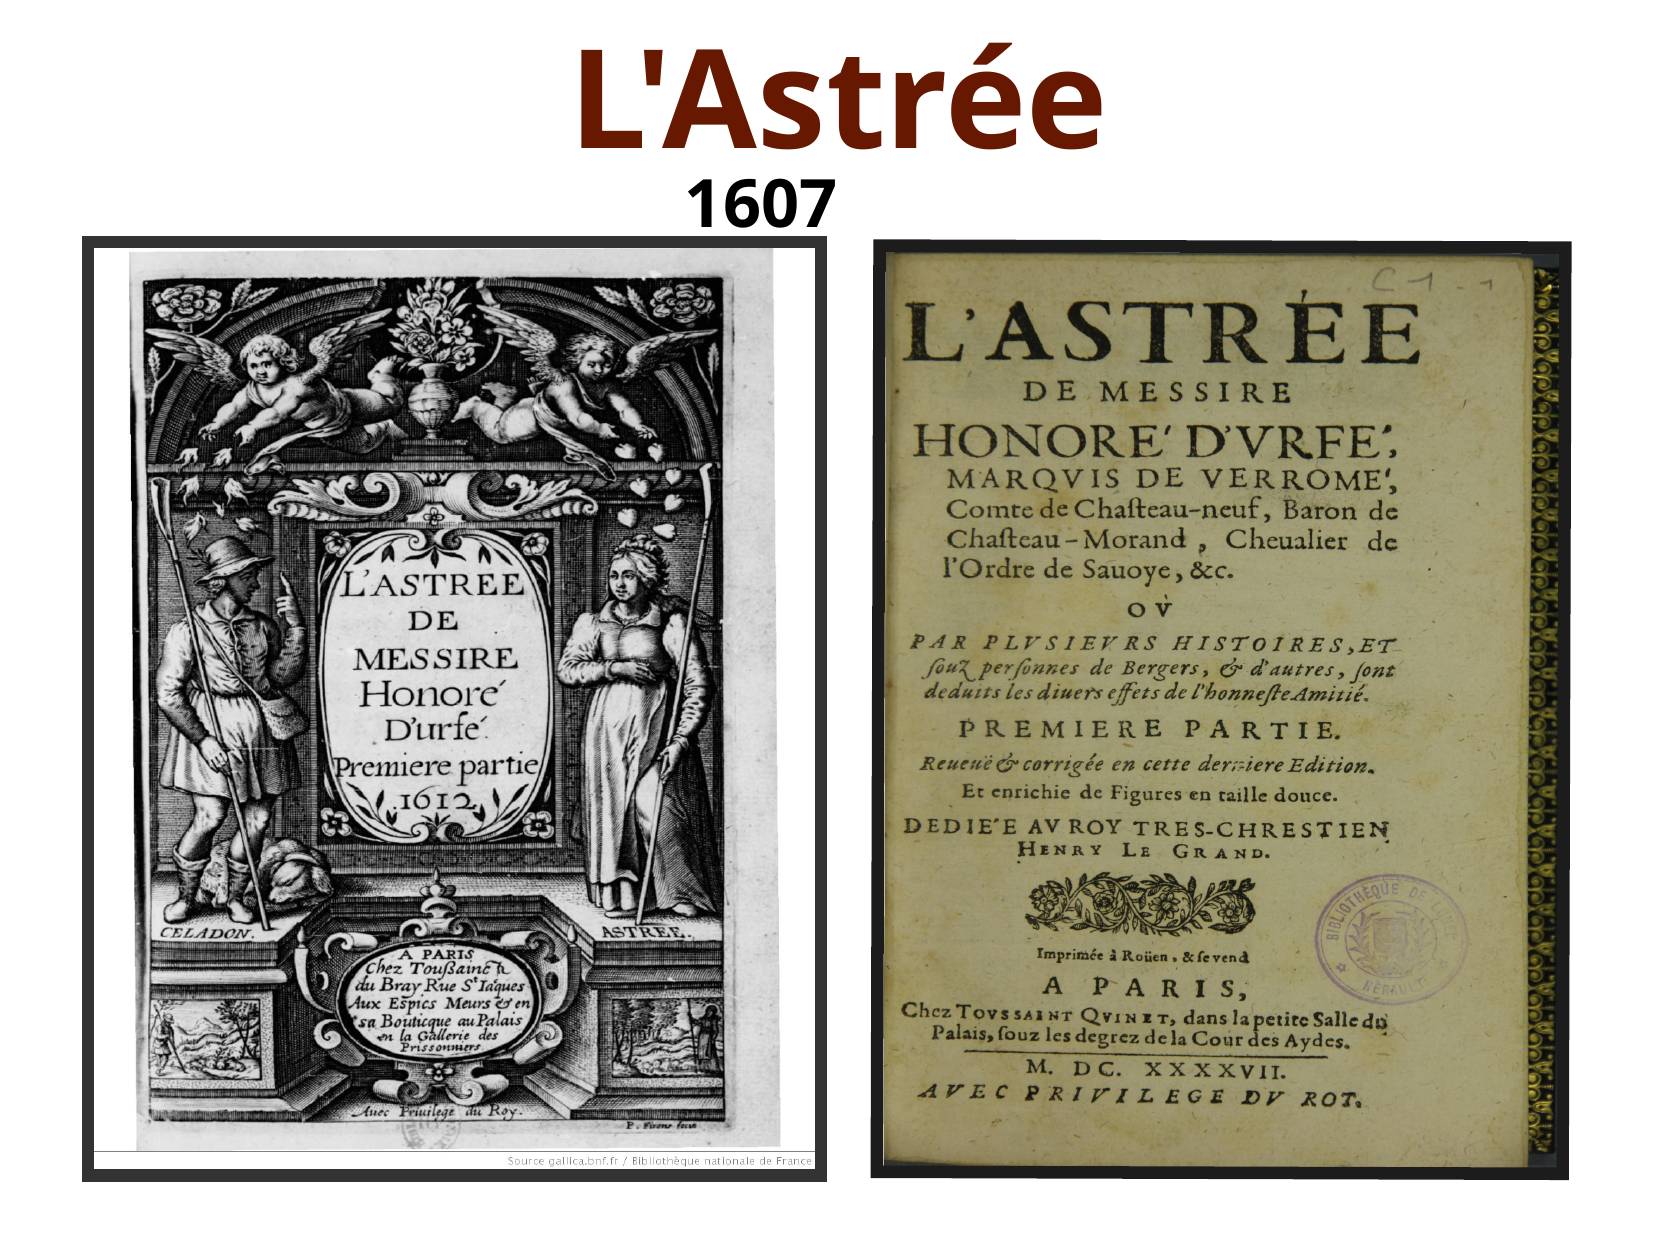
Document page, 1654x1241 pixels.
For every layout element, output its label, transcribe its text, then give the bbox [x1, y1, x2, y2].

picture [883, 251, 1560, 1168]
list 1607 [685, 160, 957, 249]
picture [94, 248, 815, 1170]
title L'Astrée [94, 23, 1583, 165]
